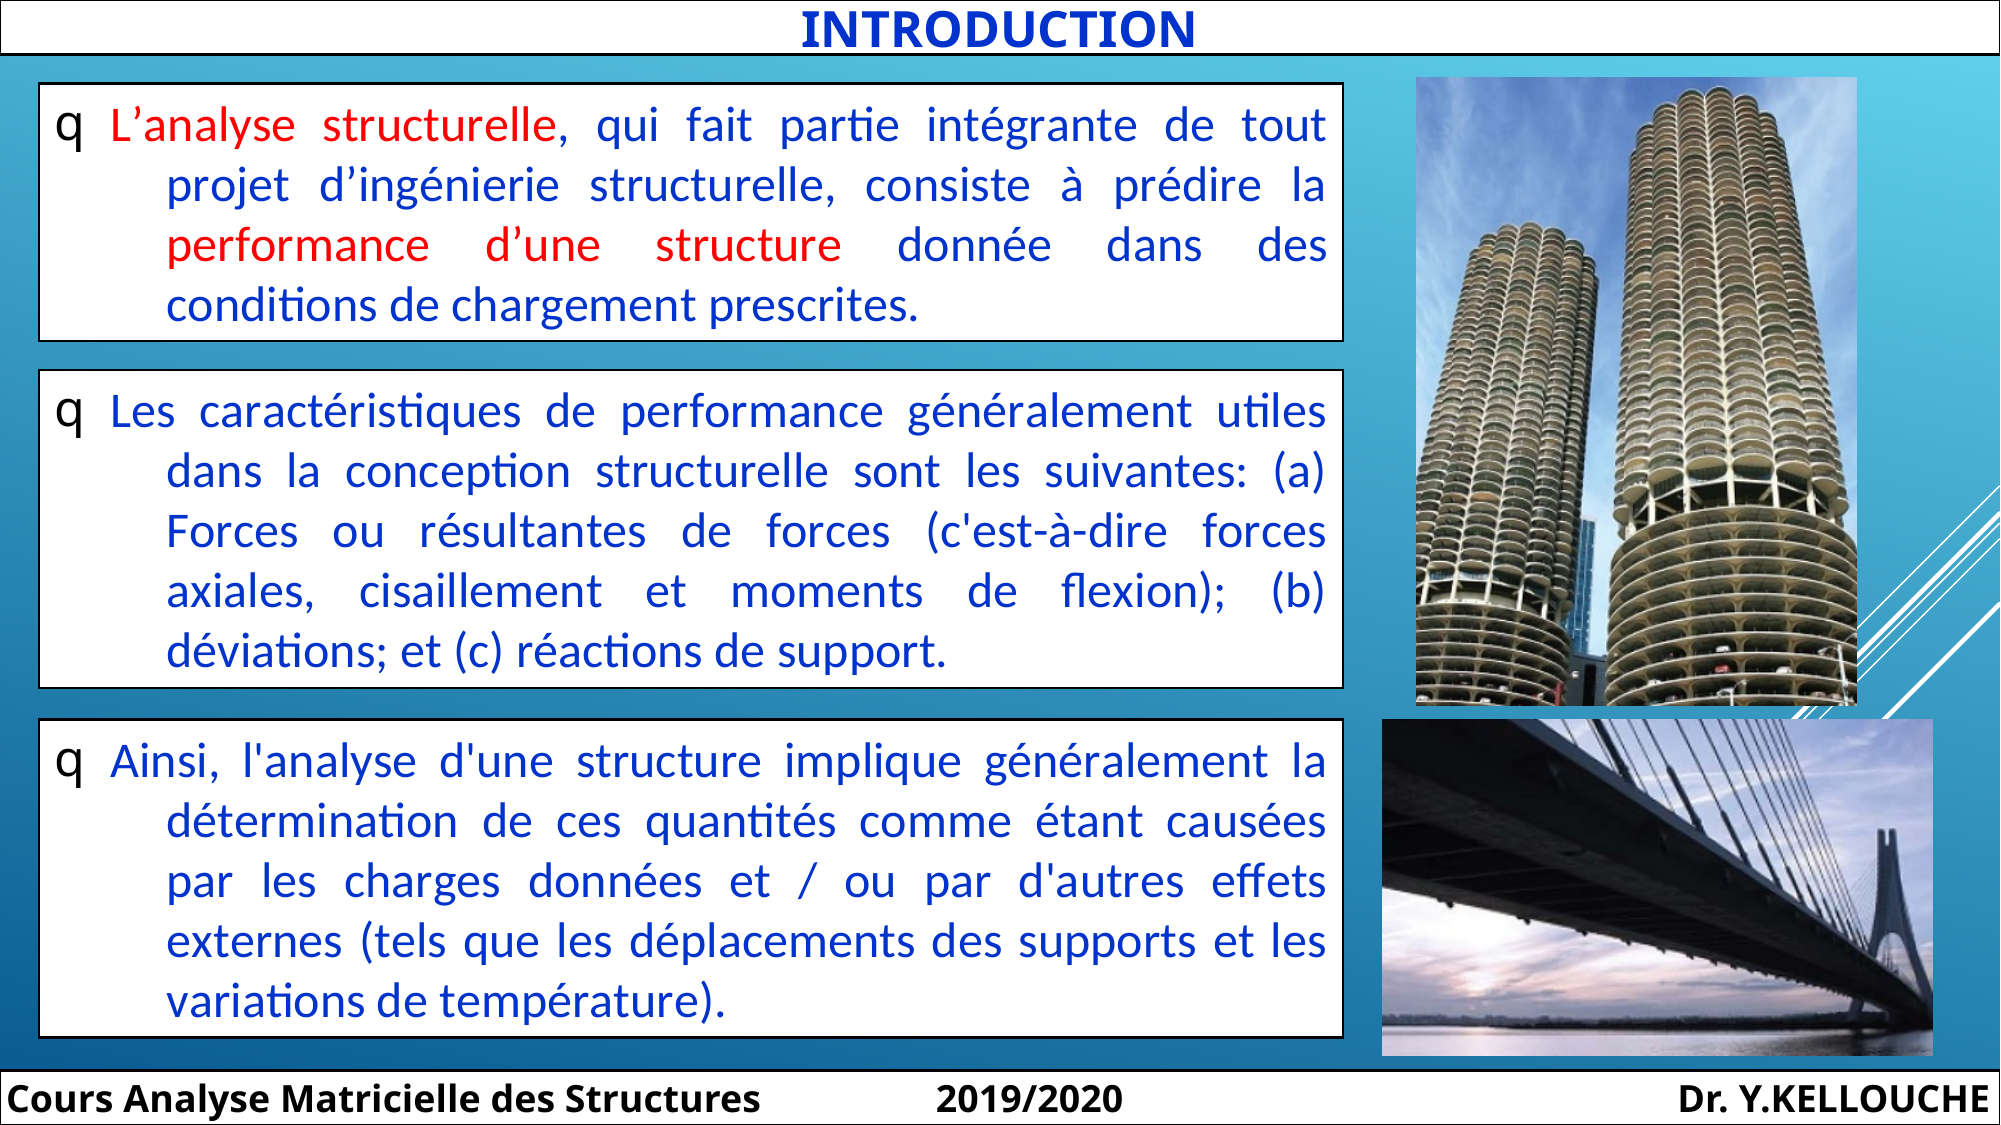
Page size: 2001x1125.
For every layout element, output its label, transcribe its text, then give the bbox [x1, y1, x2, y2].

picture [1382, 719, 1933, 1056]
text_box Les caractéristiques de performance généralement utiles dans la conception structurelle sont les suivantes: (a) Forces ou résultantes de forces (c'est-à-dire forces axiales, cisaillement et moments de flexion); (b) déviations; et (c) réactions de support. [39, 369, 1344, 688]
text_box INTRODUCTION [0, 0, 2000, 55]
picture [1416, 77, 1857, 706]
text_box L’analyse structurelle, qui fait partie intégrante de tout projet d’ingénierie structurelle, consiste à prédire la performance d’une structure donnée dans des conditions de chargement prescrites. [39, 83, 1344, 341]
text_box Ainsi, l'analyse d'une structure implique généralement la détermination de ces quantités comme étant causées par les charges données et / ou par d'autres effets externes (tels que les déplacements des supports et les variations de température). [39, 719, 1344, 1038]
text_box Cours Analyse Matricielle des Structures 2019/2020 Dr. Y.KELLOUCHE [0, 1070, 2000, 1125]
